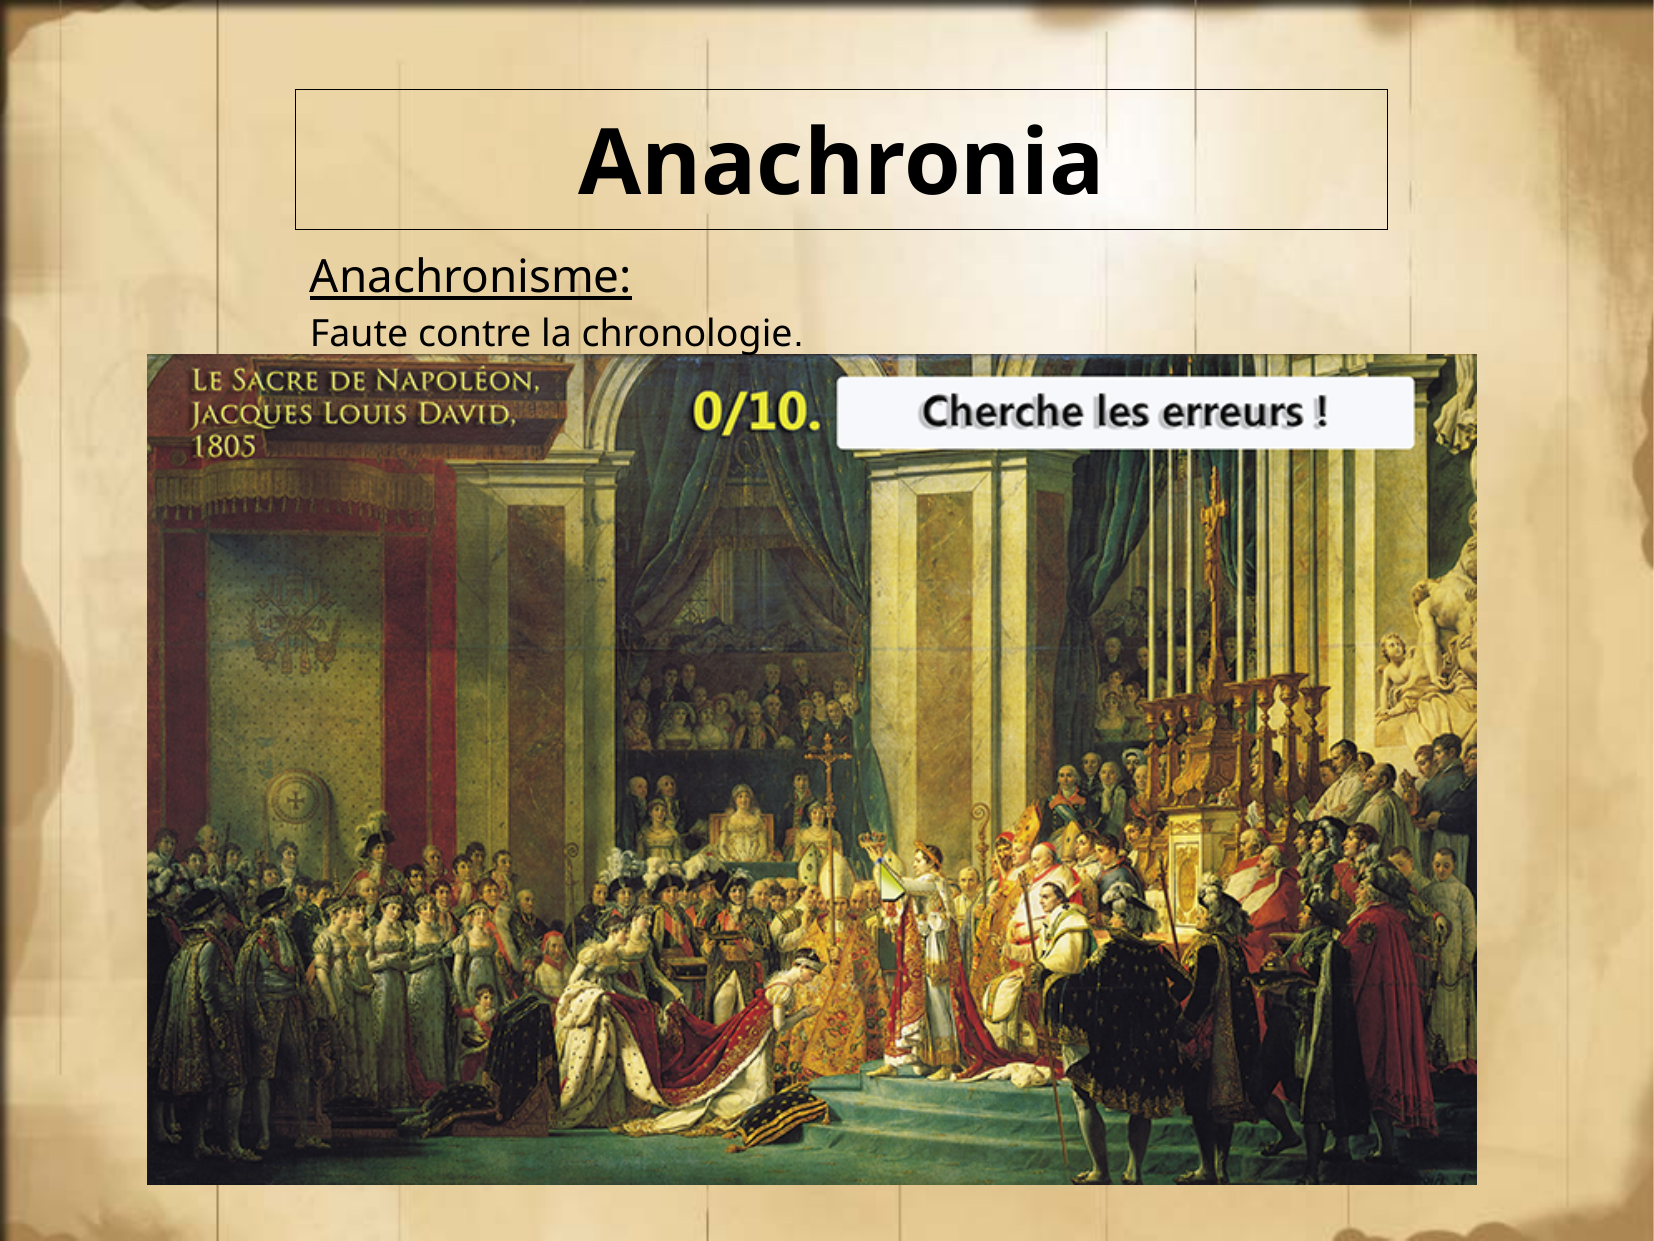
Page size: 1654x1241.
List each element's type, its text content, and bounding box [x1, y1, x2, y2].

picture [0, 0, 1654, 1241]
text_box Anachronisme: Faute contre la chronologie. [295, 236, 1152, 353]
text_box Anachronia [295, 89, 1388, 216]
